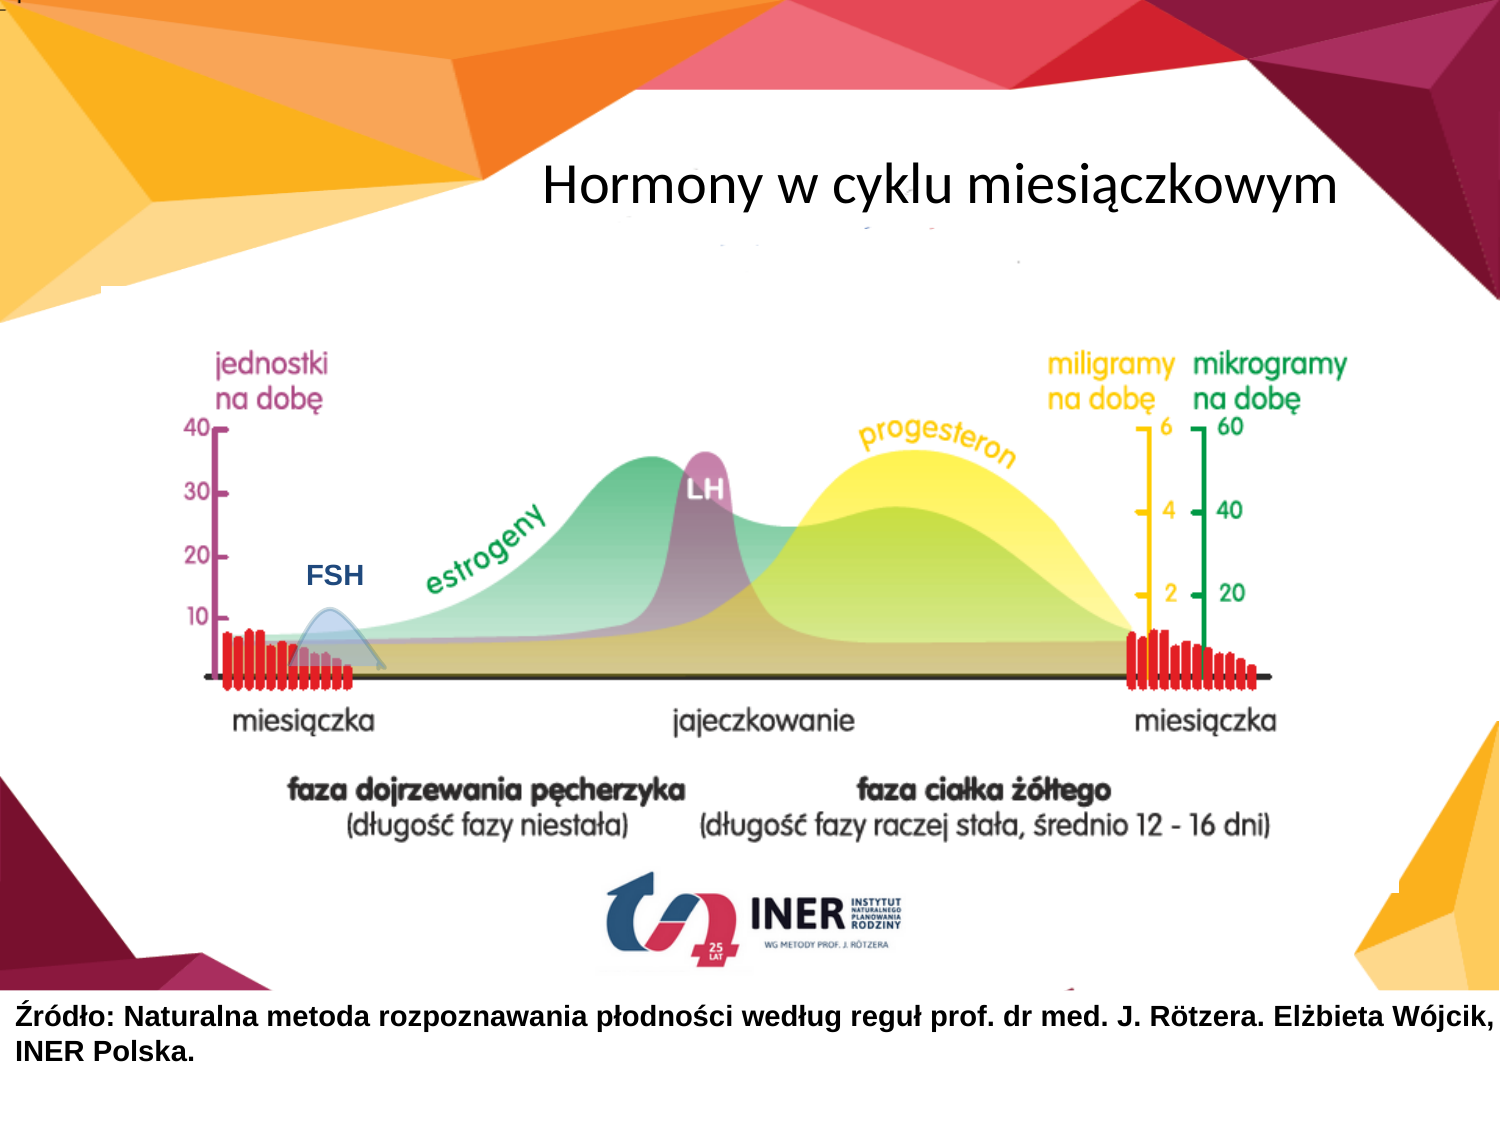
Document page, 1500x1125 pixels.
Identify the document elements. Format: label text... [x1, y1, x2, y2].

text_box Źródło: Naturalna metoda rozpoznawania płodności według reguł prof. dr med. J. Rötzera. Elżbieta Wójcik, INER Polska. [0, 990, 1500, 1125]
text_box [288, 608, 385, 669]
text_box Hormony w cyklu miesiączkowym [452, 137, 1430, 224]
picture [101, 286, 1399, 977]
text_box FSH [291, 548, 439, 599]
